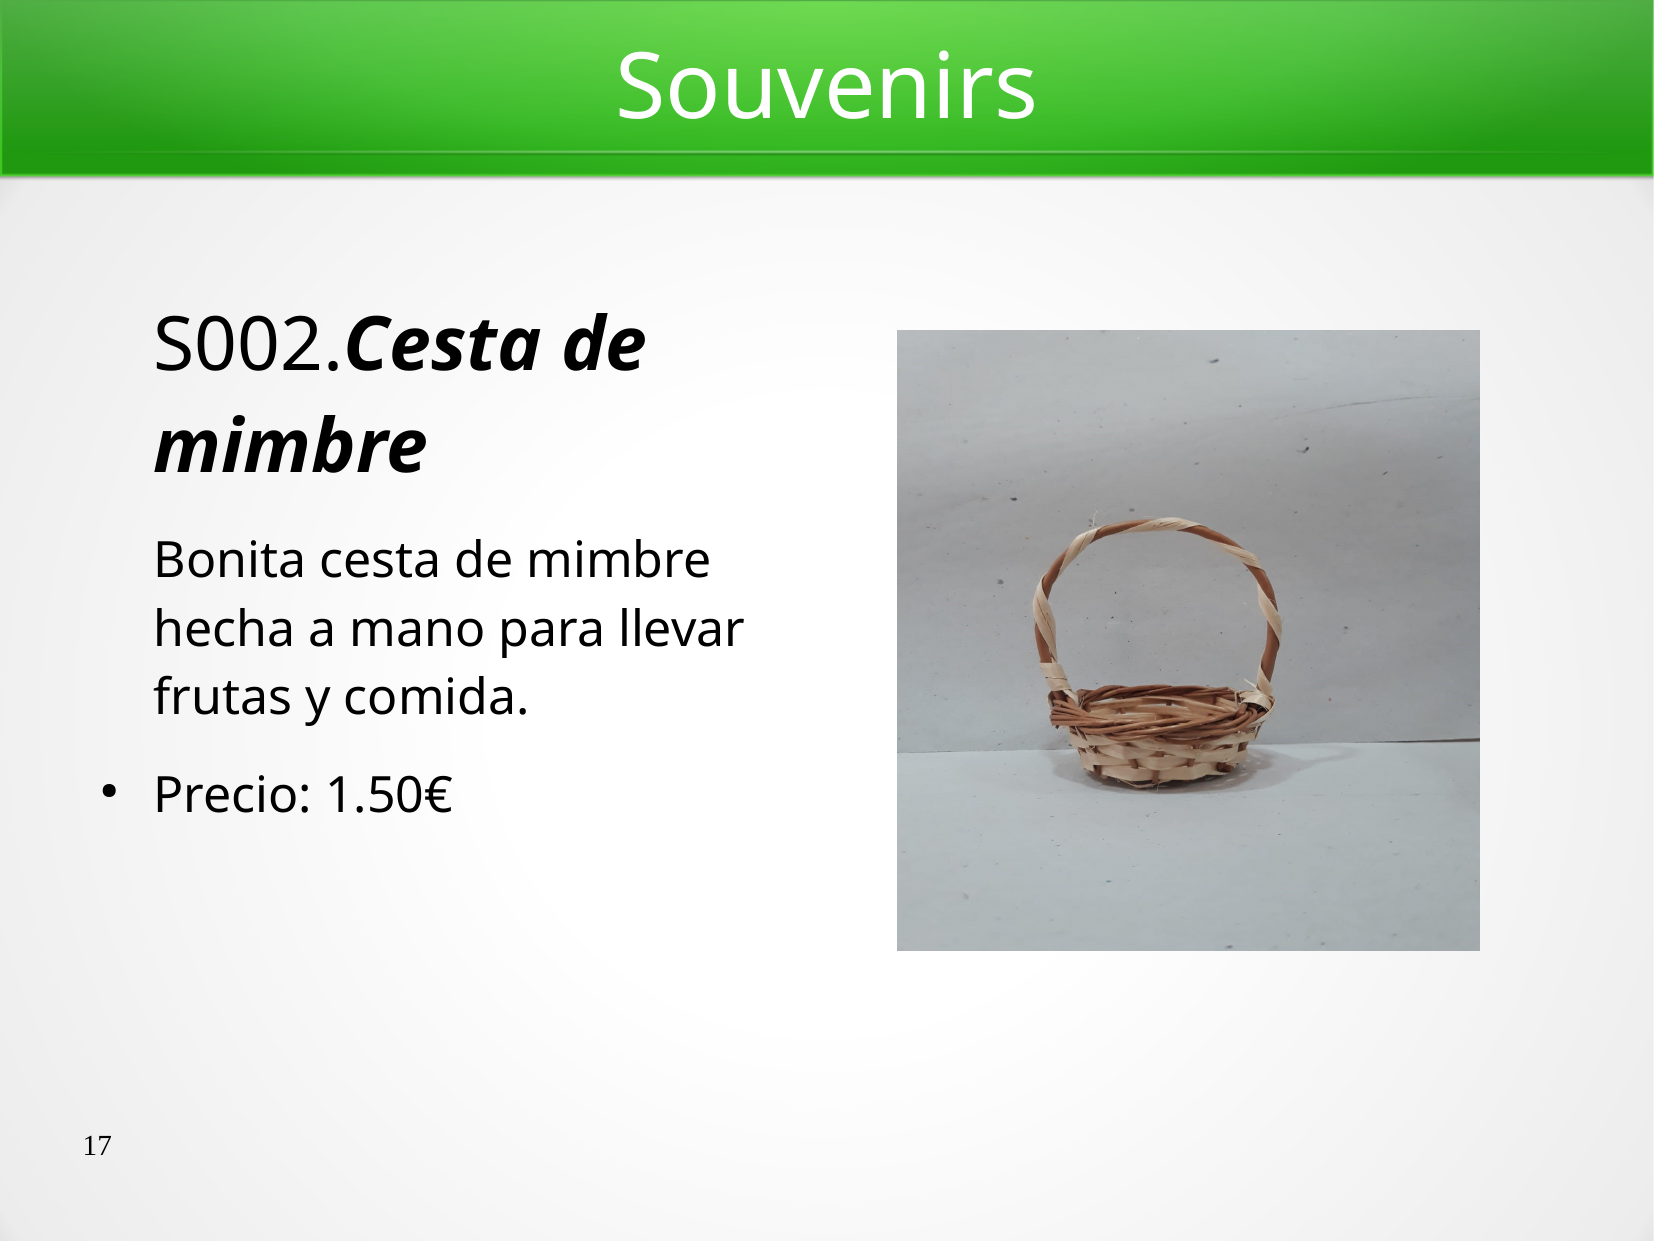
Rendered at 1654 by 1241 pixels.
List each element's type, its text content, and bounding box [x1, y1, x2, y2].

title Souvenirs [82, 11, 1571, 154]
picture [0, 0, 1654, 1241]
list S002.Cesta de mimbre Bonita cesta de mimbre hecha a mano para llevar frutas y comida. Precio: 1.50€ [82, 290, 809, 1010]
